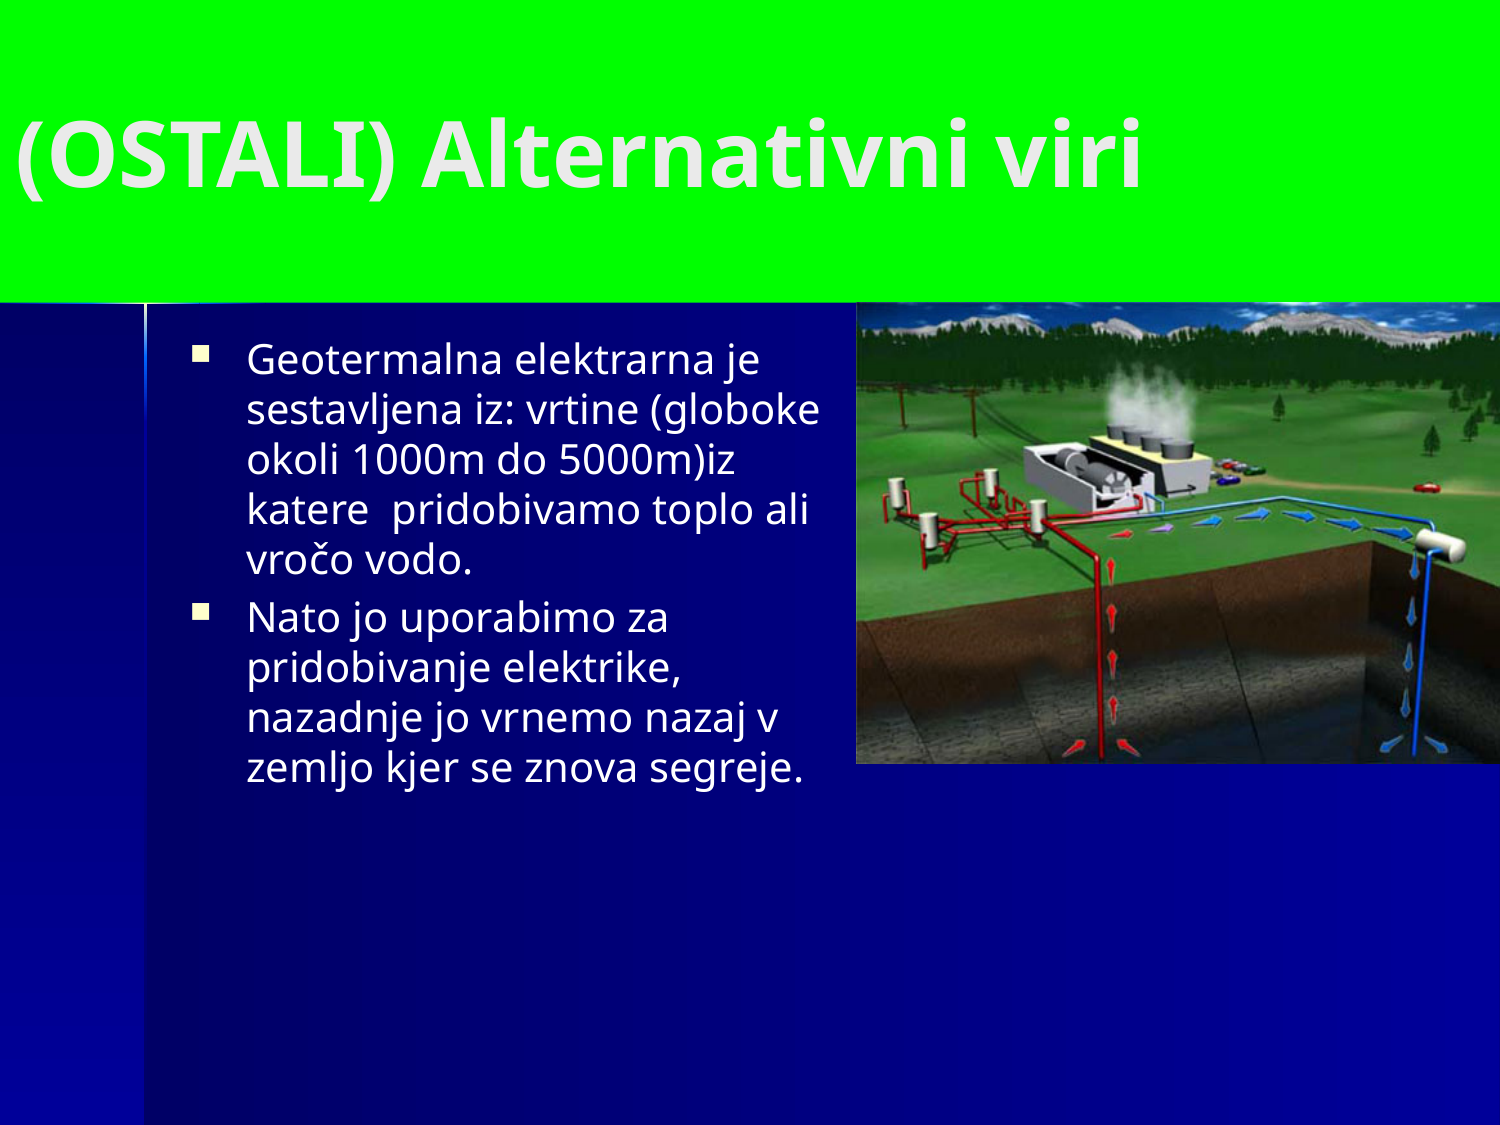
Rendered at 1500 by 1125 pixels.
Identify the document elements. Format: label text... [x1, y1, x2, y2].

picture [856, 302, 1500, 764]
list Geotermalna elektrarna je sestavljena iz: vrtine (globoke okoli 1000m do 5000m)iz katere pridobivamo toplo ali vročo vodo. Nato jo uporabimo za pridobivanje elektrike, nazadnje jo vrnemo nazaj v zemljo kjer se znova segreje. [174, 324, 857, 1000]
title (OSTALI) Alternativni viri [0, 0, 1500, 303]
